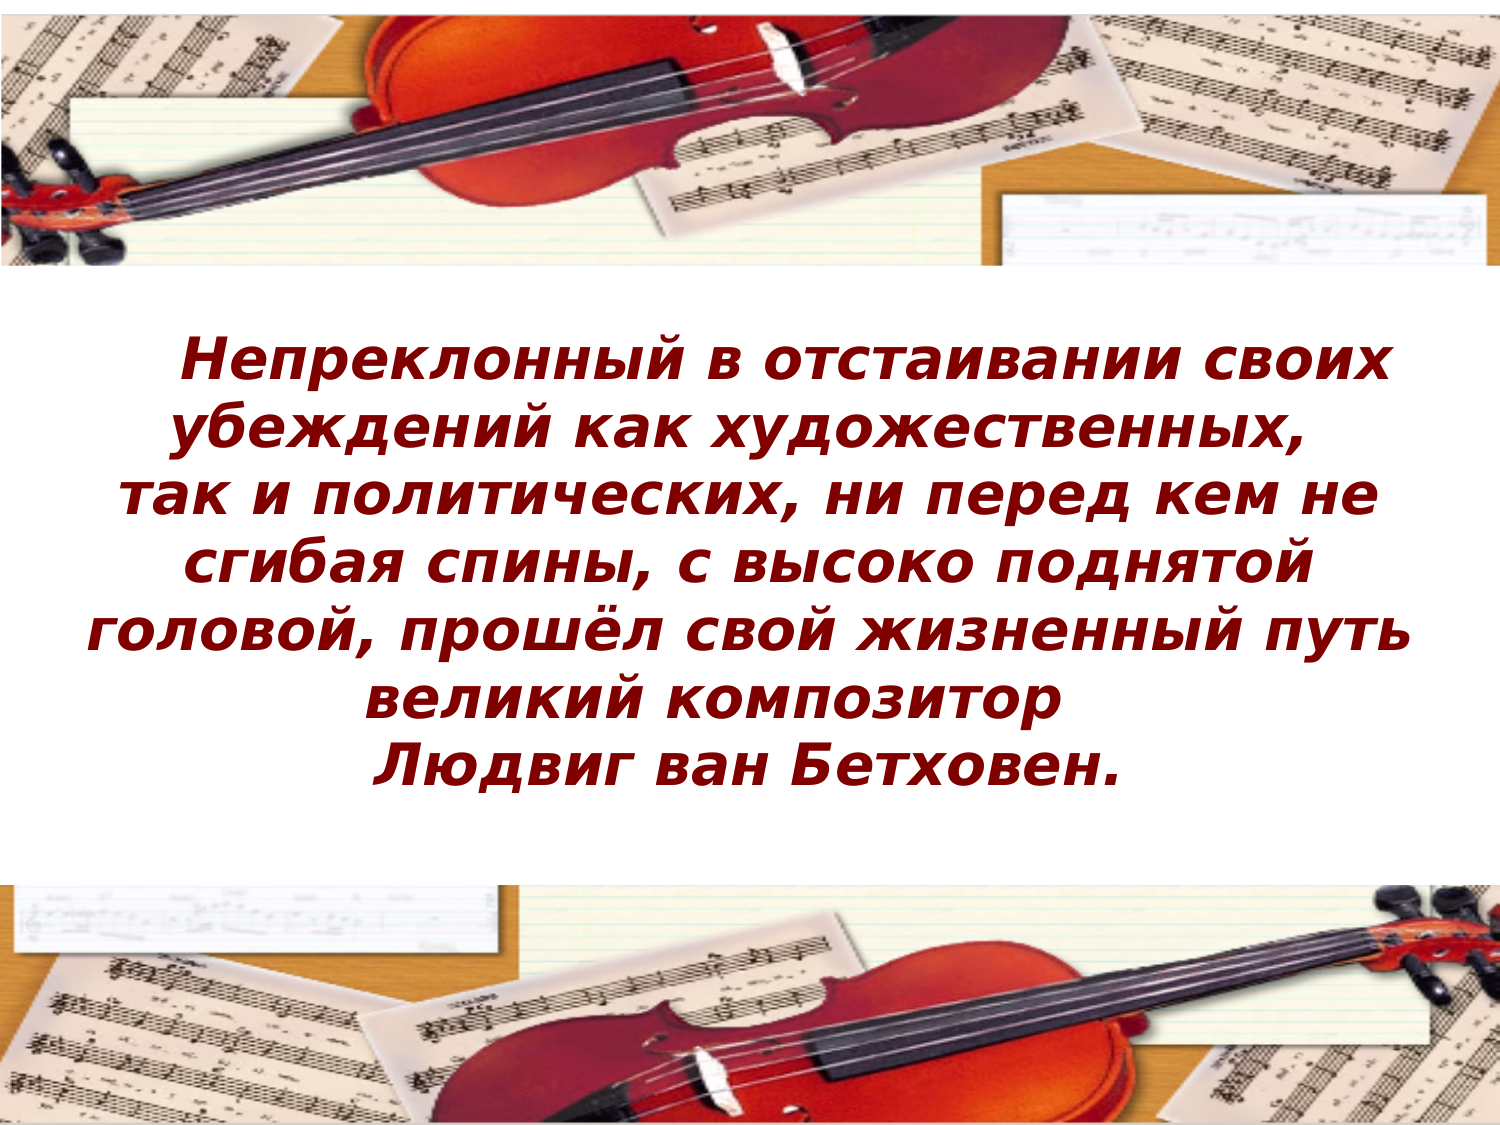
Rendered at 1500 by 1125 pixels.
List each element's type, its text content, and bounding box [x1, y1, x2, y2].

picture [0, 14, 1500, 266]
picture [0, 885, 1500, 1125]
title Непреклонный в отстаивании своих убеждений как художественных, так и политических, ни перед кем не сгибая спины, с высоко поднятой головой, прошёл свой жизненный путь великий композитор Людвиг ван Бетховен. [74, 325, 1425, 800]
